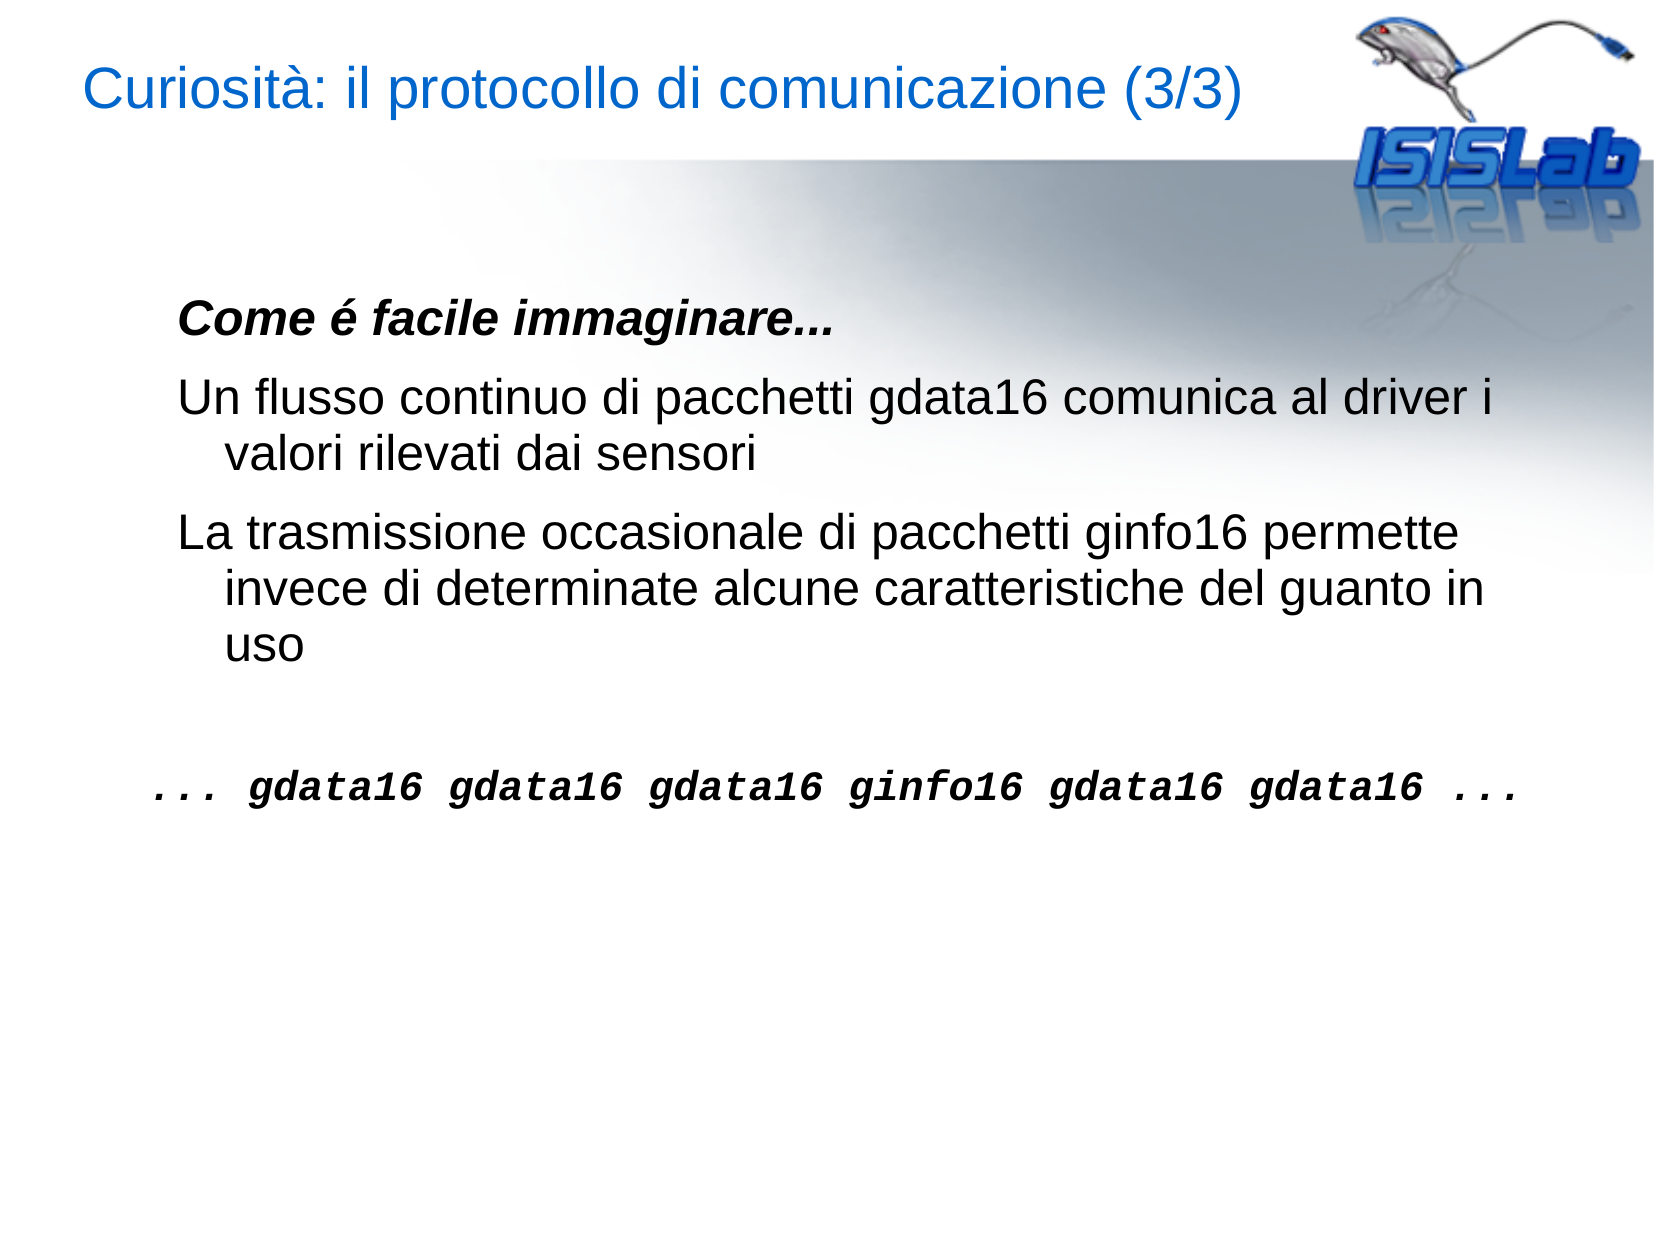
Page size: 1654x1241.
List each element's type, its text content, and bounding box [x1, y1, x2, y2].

list Come é facile immaginare... Un flusso continuo di pacchetti gdata16 comunica al driver i valori rilevati dai sensori La trasmissione occasionale di pacchetti ginfo16 permette invece di determinate alcune caratteristiche del guanto in uso ... gdata16 gdata16 gdata16 ginfo16 gdata16 gdata16 ... [82, 290, 1571, 1094]
title Curiosità: il protocollo di comunicazione (3/3) [82, 49, 1571, 257]
picture [0, 0, 1654, 1241]
